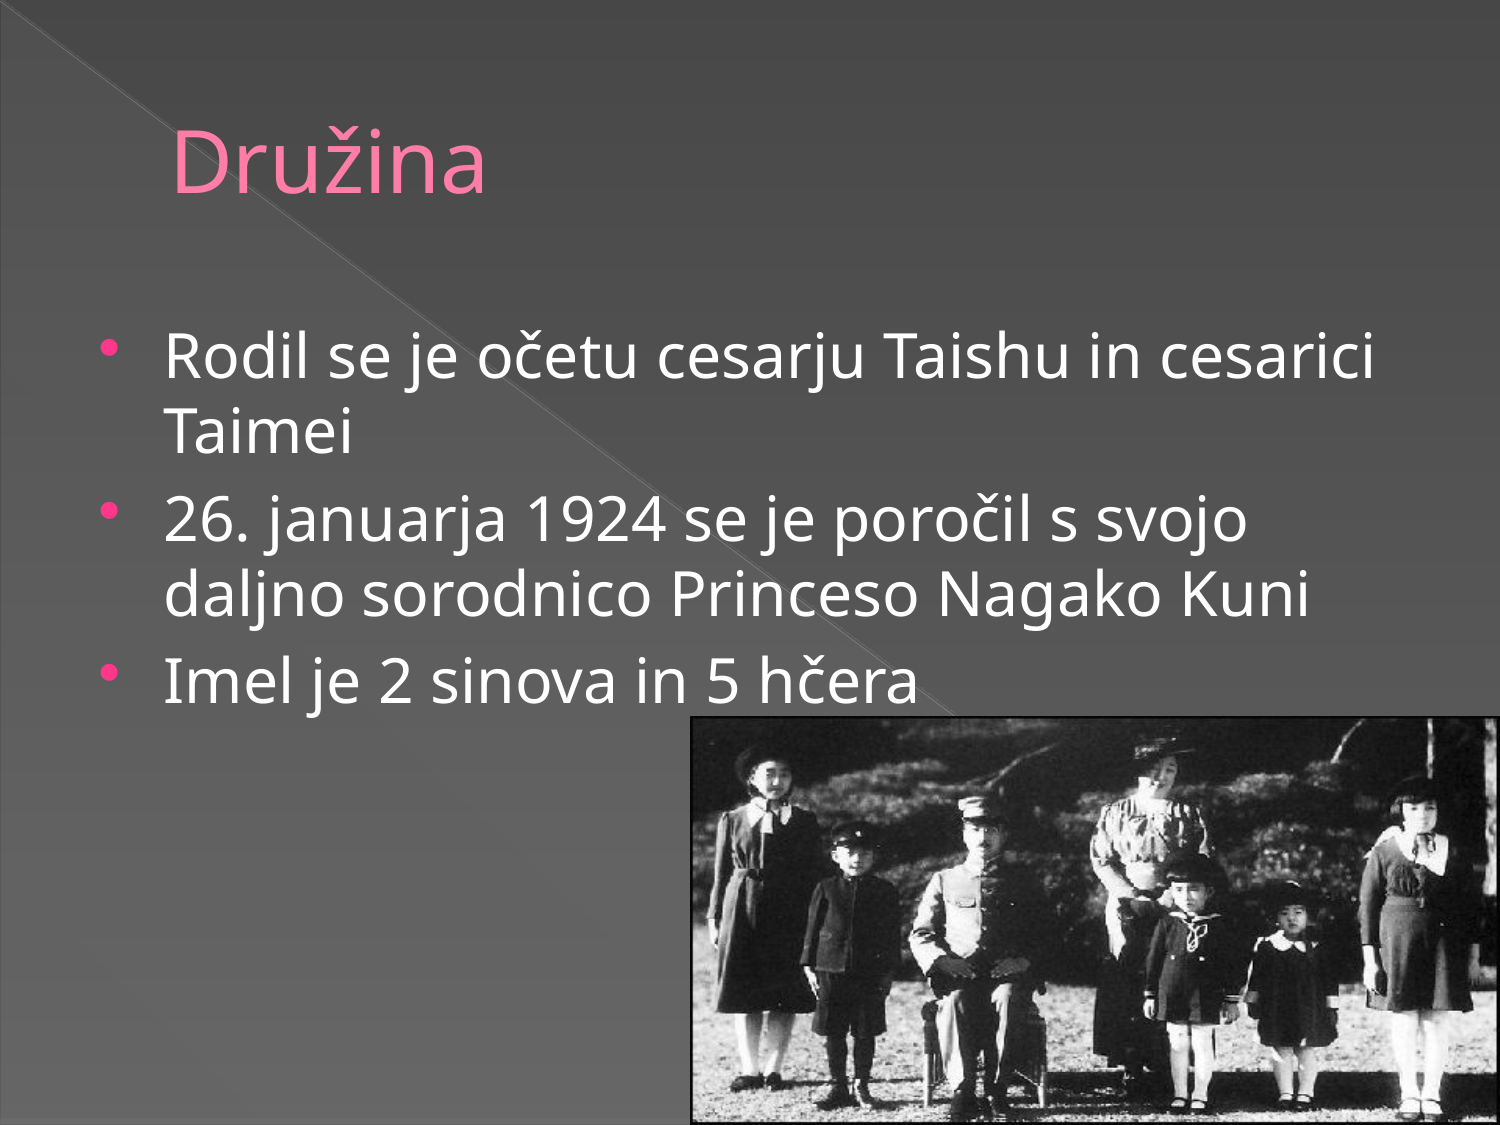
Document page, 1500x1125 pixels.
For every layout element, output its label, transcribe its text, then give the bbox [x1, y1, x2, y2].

picture [690, 716, 1500, 1125]
title Družina [75, 43, 1425, 274]
list Rodil se je očetu cesarju Taishu in cesarici Taimei 26. januarja 1924 se je poročil s svojo daljno sorodnico Princeso Nagako Kuni Imel je 2 sinova in 5 hčera [75, 308, 1425, 1059]
